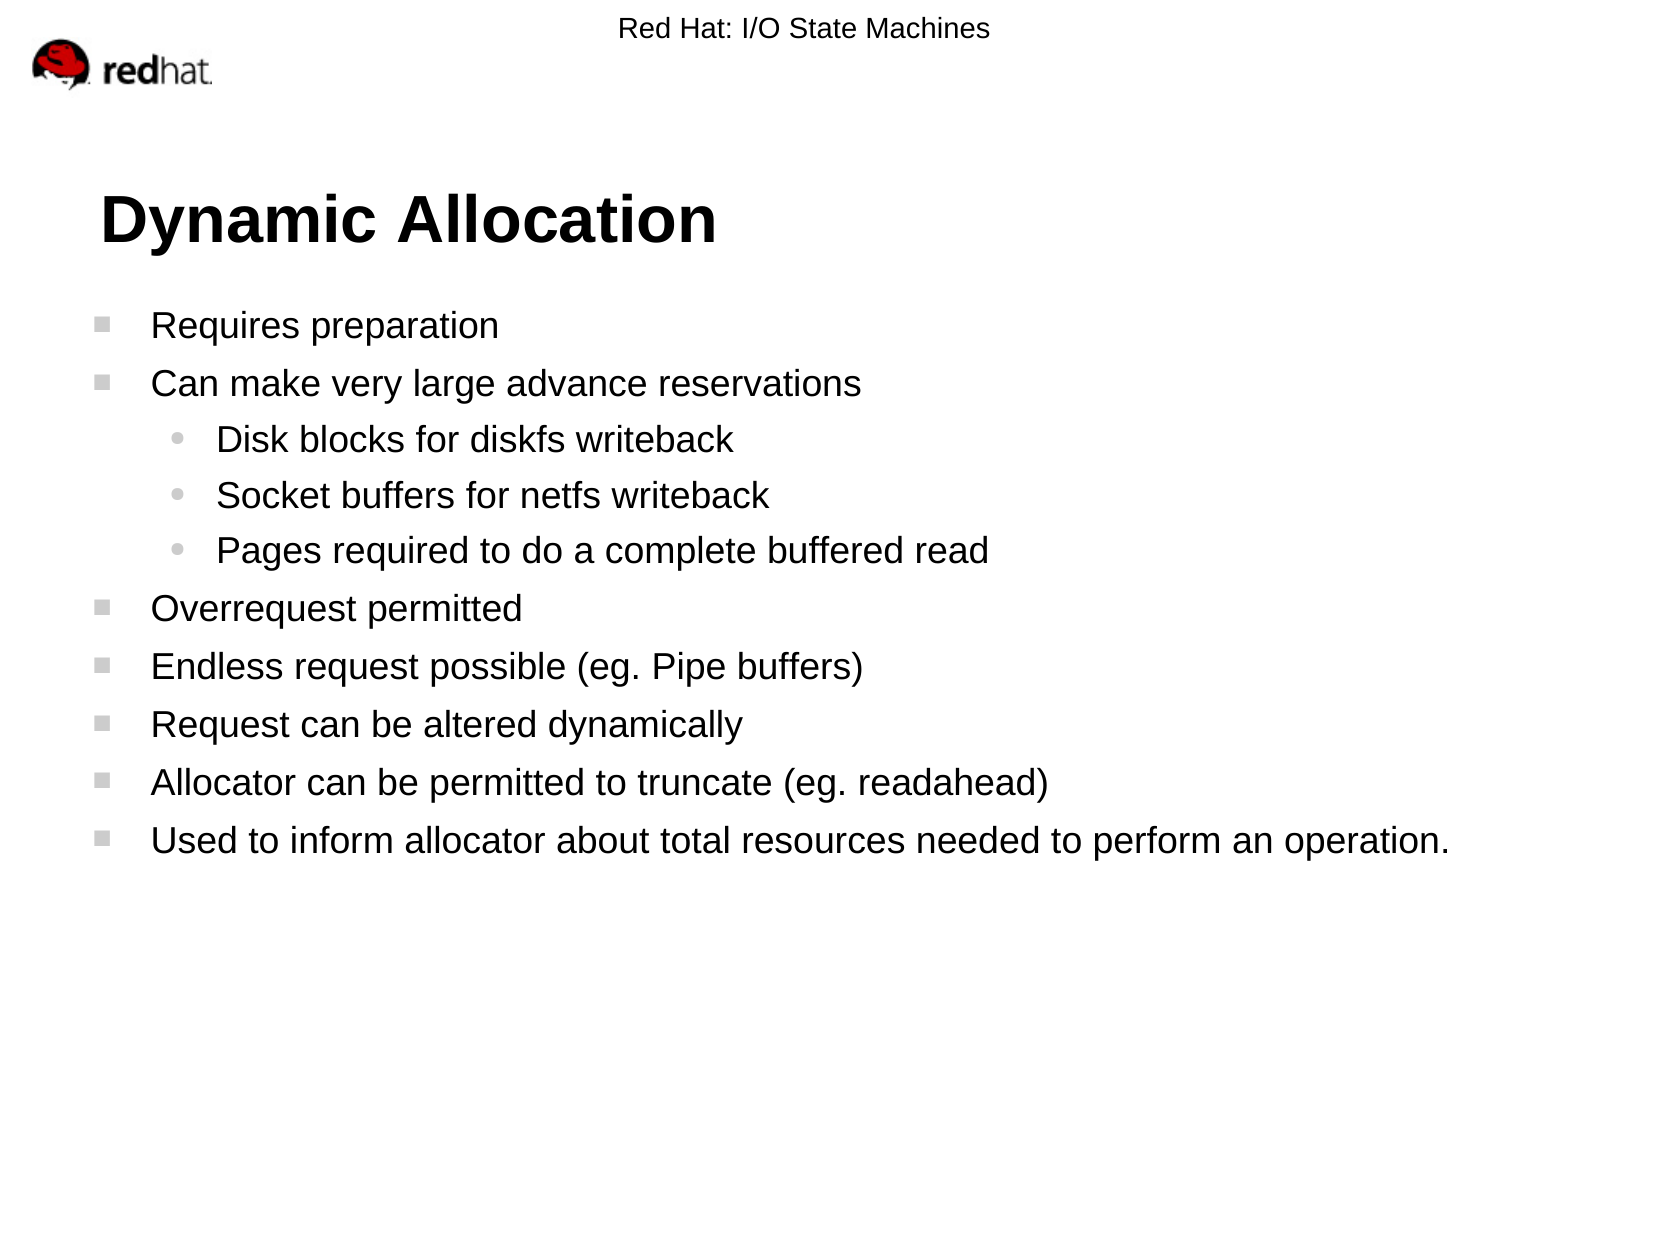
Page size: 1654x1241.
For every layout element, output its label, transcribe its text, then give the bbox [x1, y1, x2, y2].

picture [31, 37, 212, 98]
title Dynamic Allocation [100, 164, 1506, 275]
list Requires preparation Can make very large advance reservations Disk blocks for diskfs writeback Socket buffers for netfs writeback Pages required to do a complete buffered read Overrequest permitted Endless request possible (eg. Pipe buffers) Request can be altered dynamically Allocator can be permitted to truncate (eg. readahead) Used to inform allocator about total resources needed to perform an operation. [94, 304, 1500, 1174]
